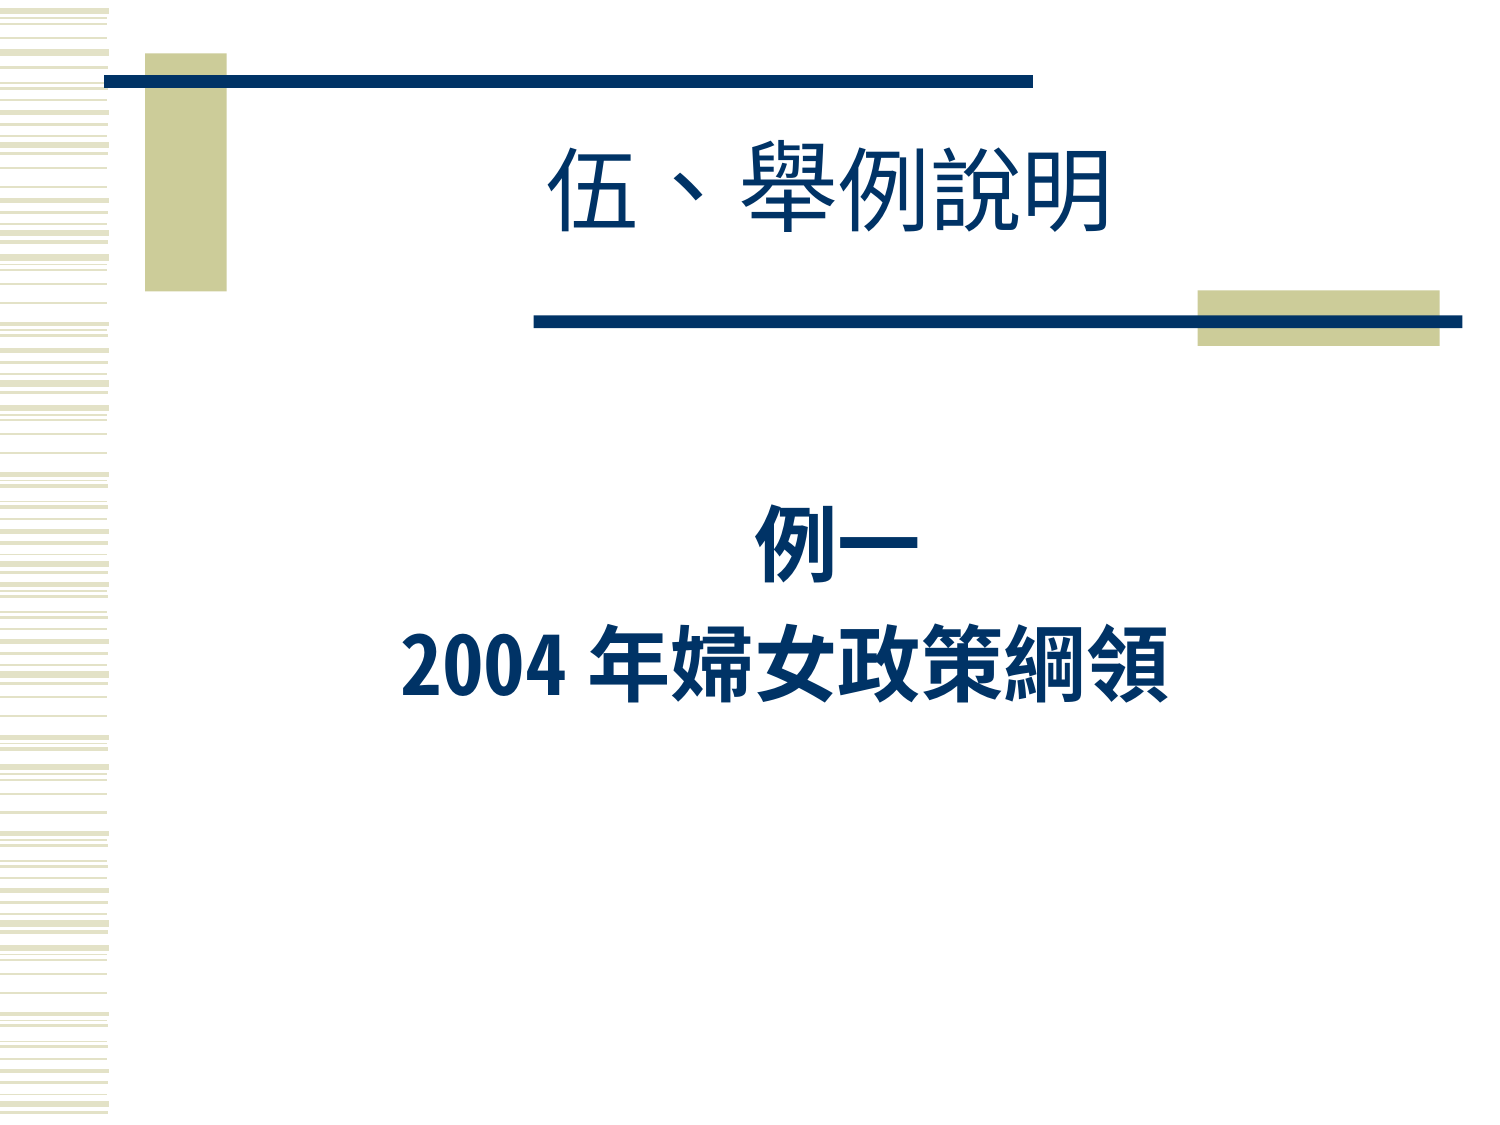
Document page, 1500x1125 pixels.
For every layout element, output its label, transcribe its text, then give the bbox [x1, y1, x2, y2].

list 例一 2004年婦女政策綱領 [132, 363, 1439, 1000]
title 伍、舉例說明 [225, 99, 1436, 288]
